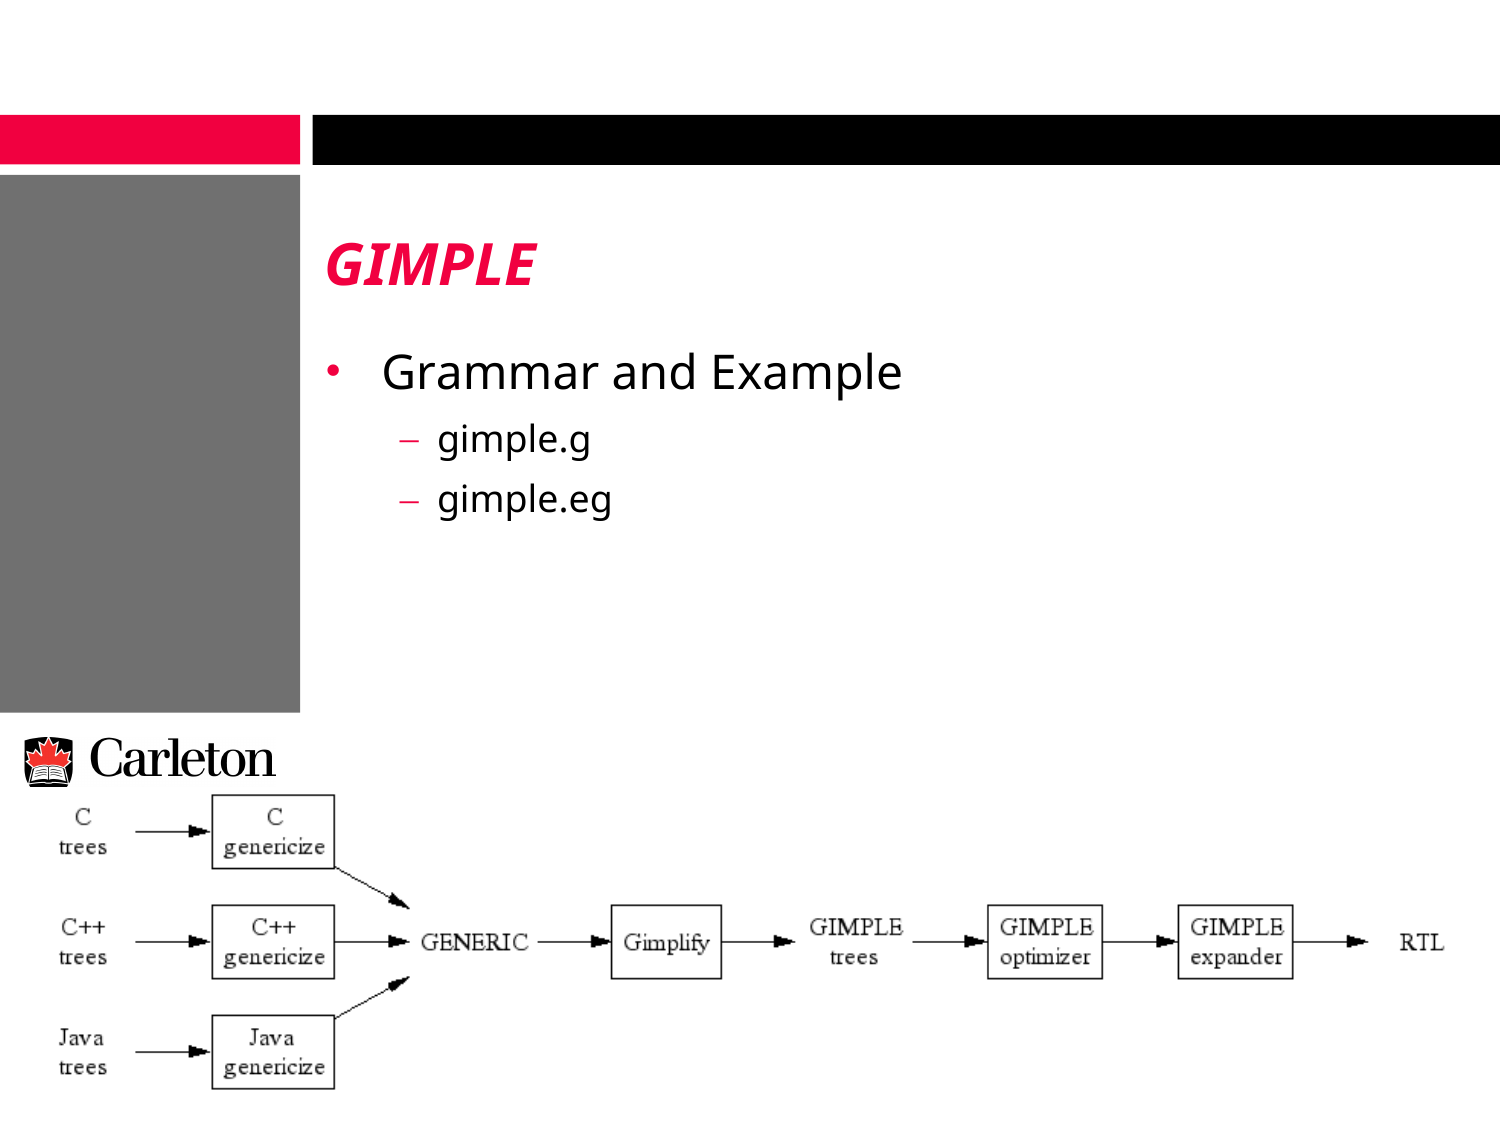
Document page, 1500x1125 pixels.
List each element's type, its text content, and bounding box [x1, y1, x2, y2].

picture [0, 737, 1500, 1099]
title GIMPLE [324, 194, 1450, 324]
list Grammar and Example gimple.g gimple.eg [324, 324, 1450, 787]
